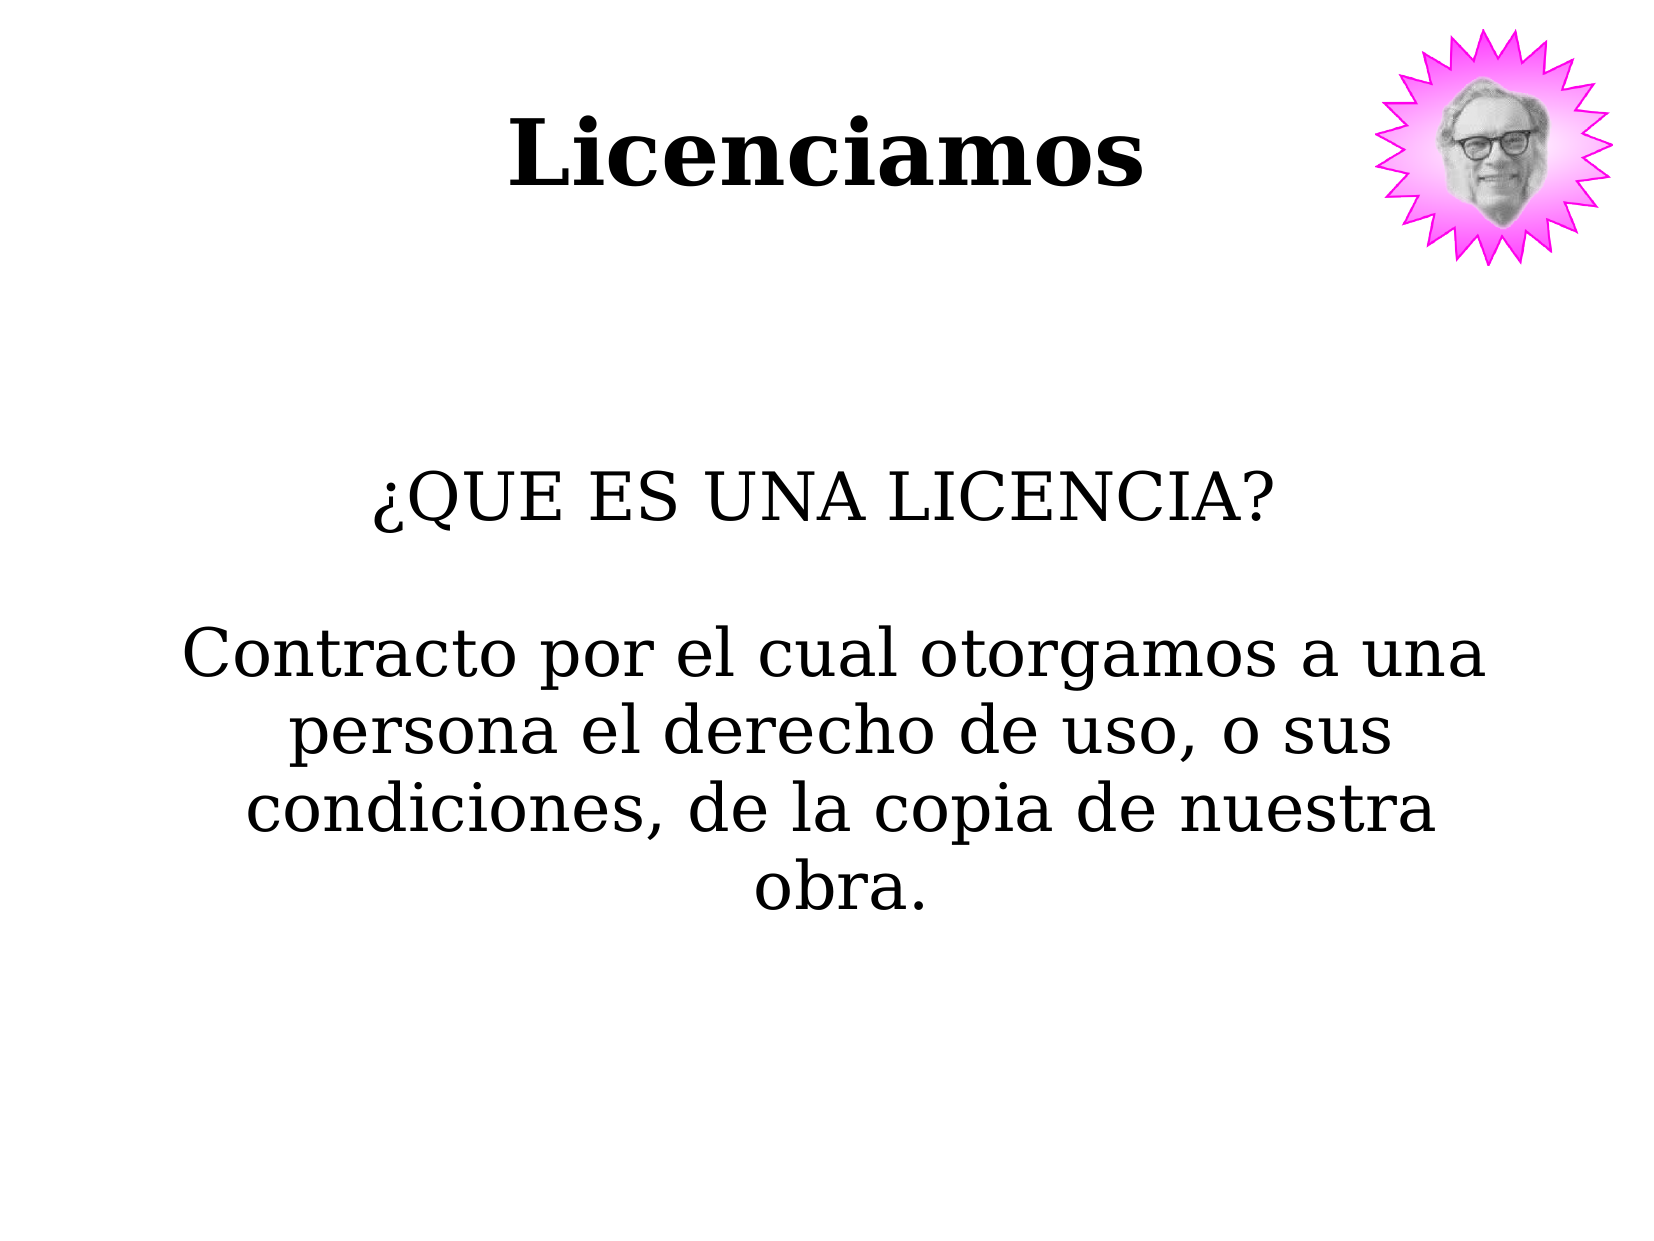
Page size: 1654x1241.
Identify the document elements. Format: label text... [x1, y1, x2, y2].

text_box ¿QUE ES UNA LICENCIA? Contracto por el cual otorgamos a una persona el derecho de uso, o sus condiciones, de la copia de nuestra obra. [118, 350, 1531, 1034]
picture [1375, 29, 1613, 266]
title Licenciamos [82, 49, 1375, 257]
